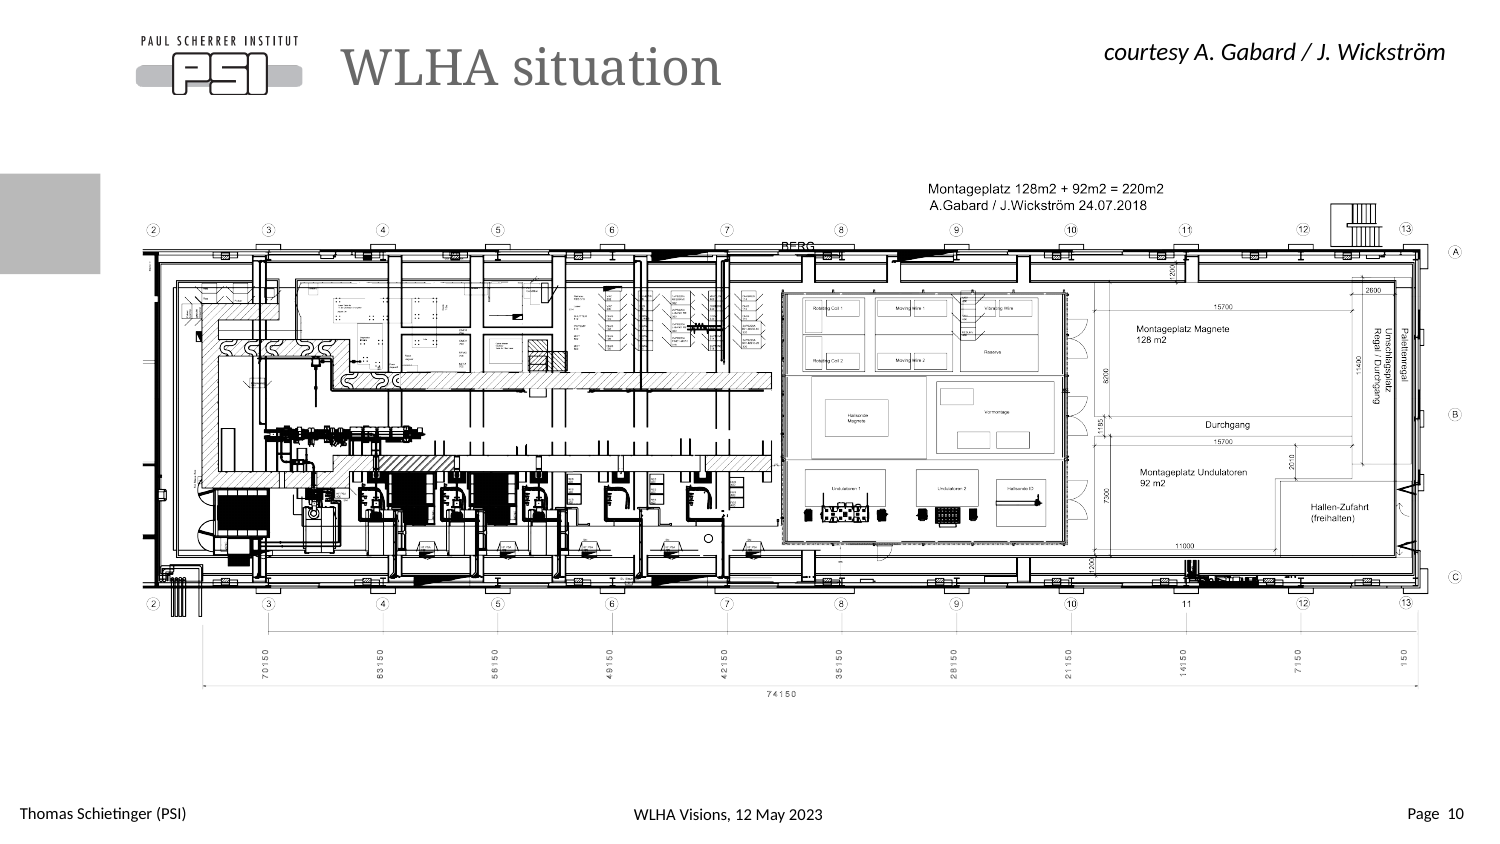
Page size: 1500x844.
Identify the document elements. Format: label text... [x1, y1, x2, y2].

picture [136, 154, 1483, 715]
text_box courtesy A. Gabard / J. Wickström [1089, 34, 1461, 74]
title WLHA situation [340, 35, 1477, 102]
